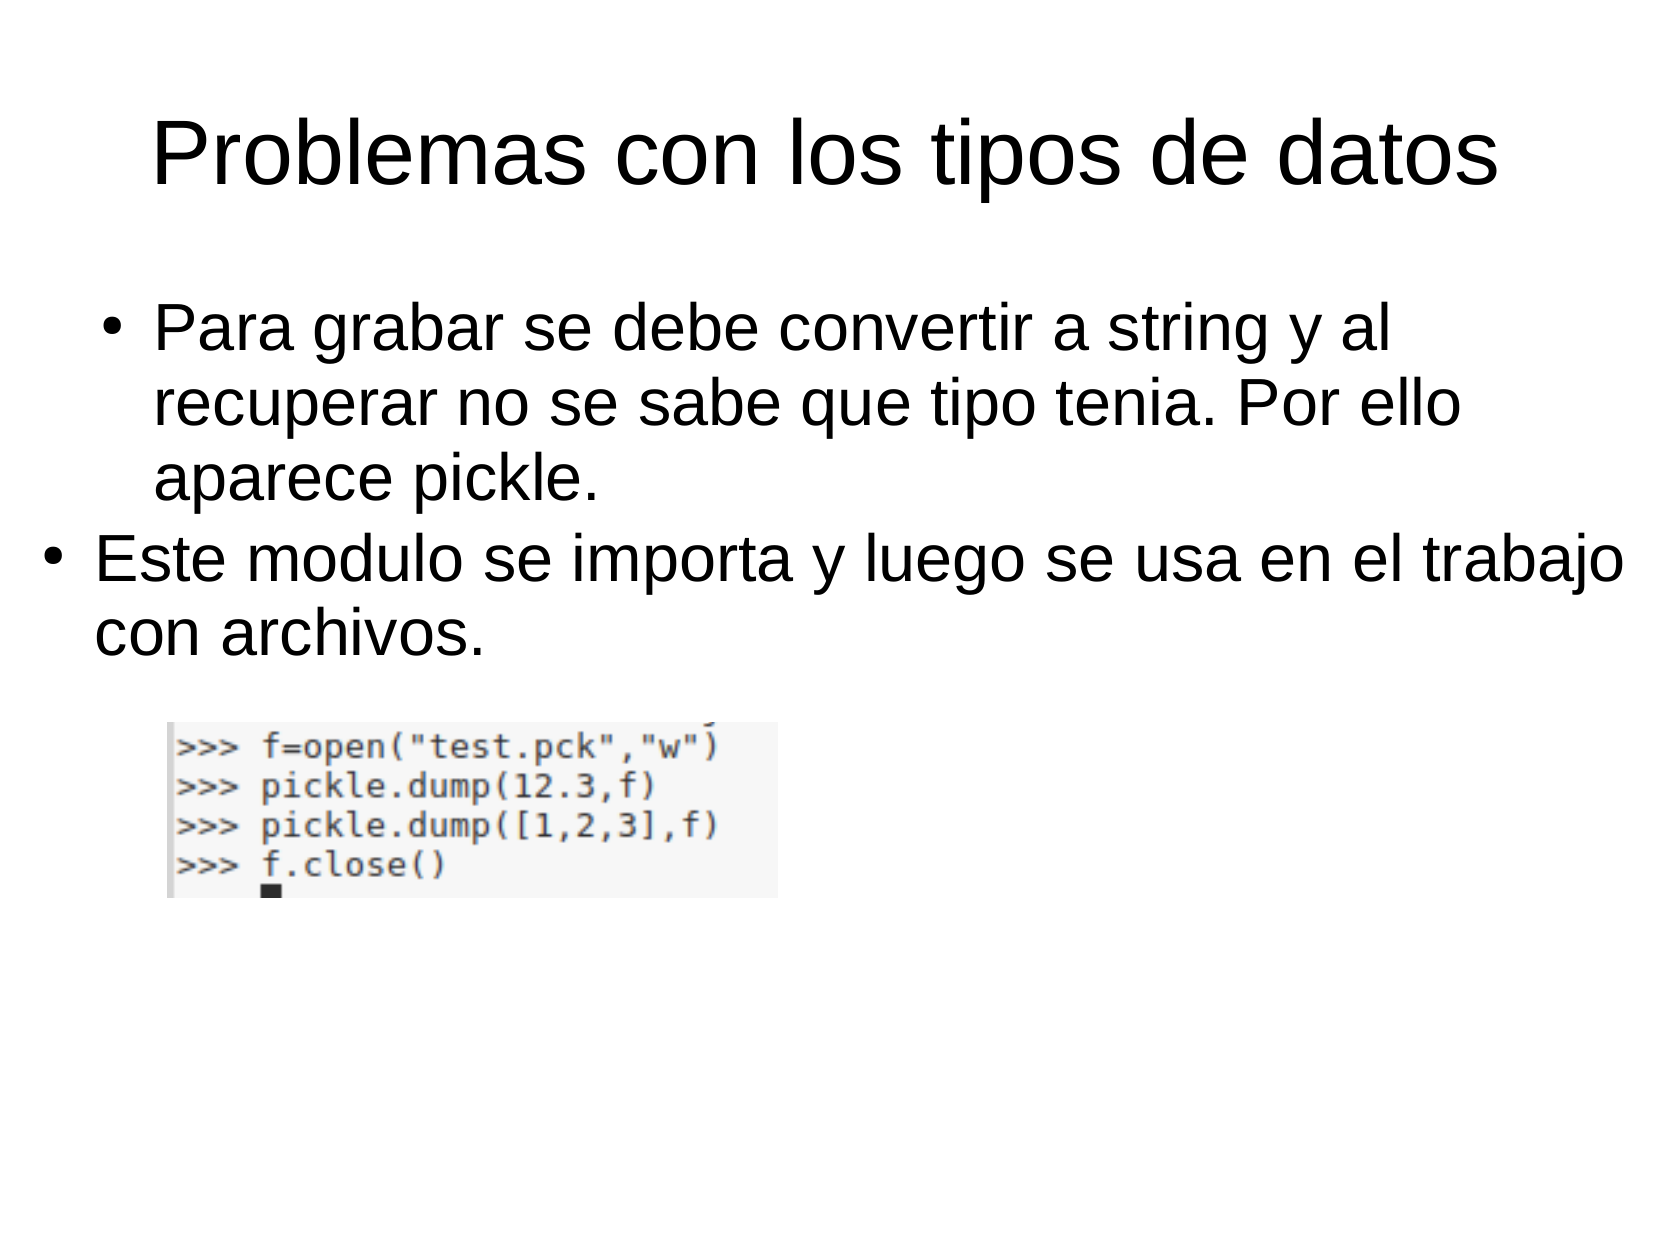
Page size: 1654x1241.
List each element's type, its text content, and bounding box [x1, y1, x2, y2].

title Problemas con los tipos de datos [82, 49, 1571, 257]
text_box Este modulo se importa y luego se usa en el trabajo con archivos. [23, 520, 1654, 686]
picture [167, 722, 778, 898]
list Para grabar se debe convertir a string y al recuperar no se sabe que tipo tenia. Por ello aparece pickle. [82, 290, 1571, 520]
